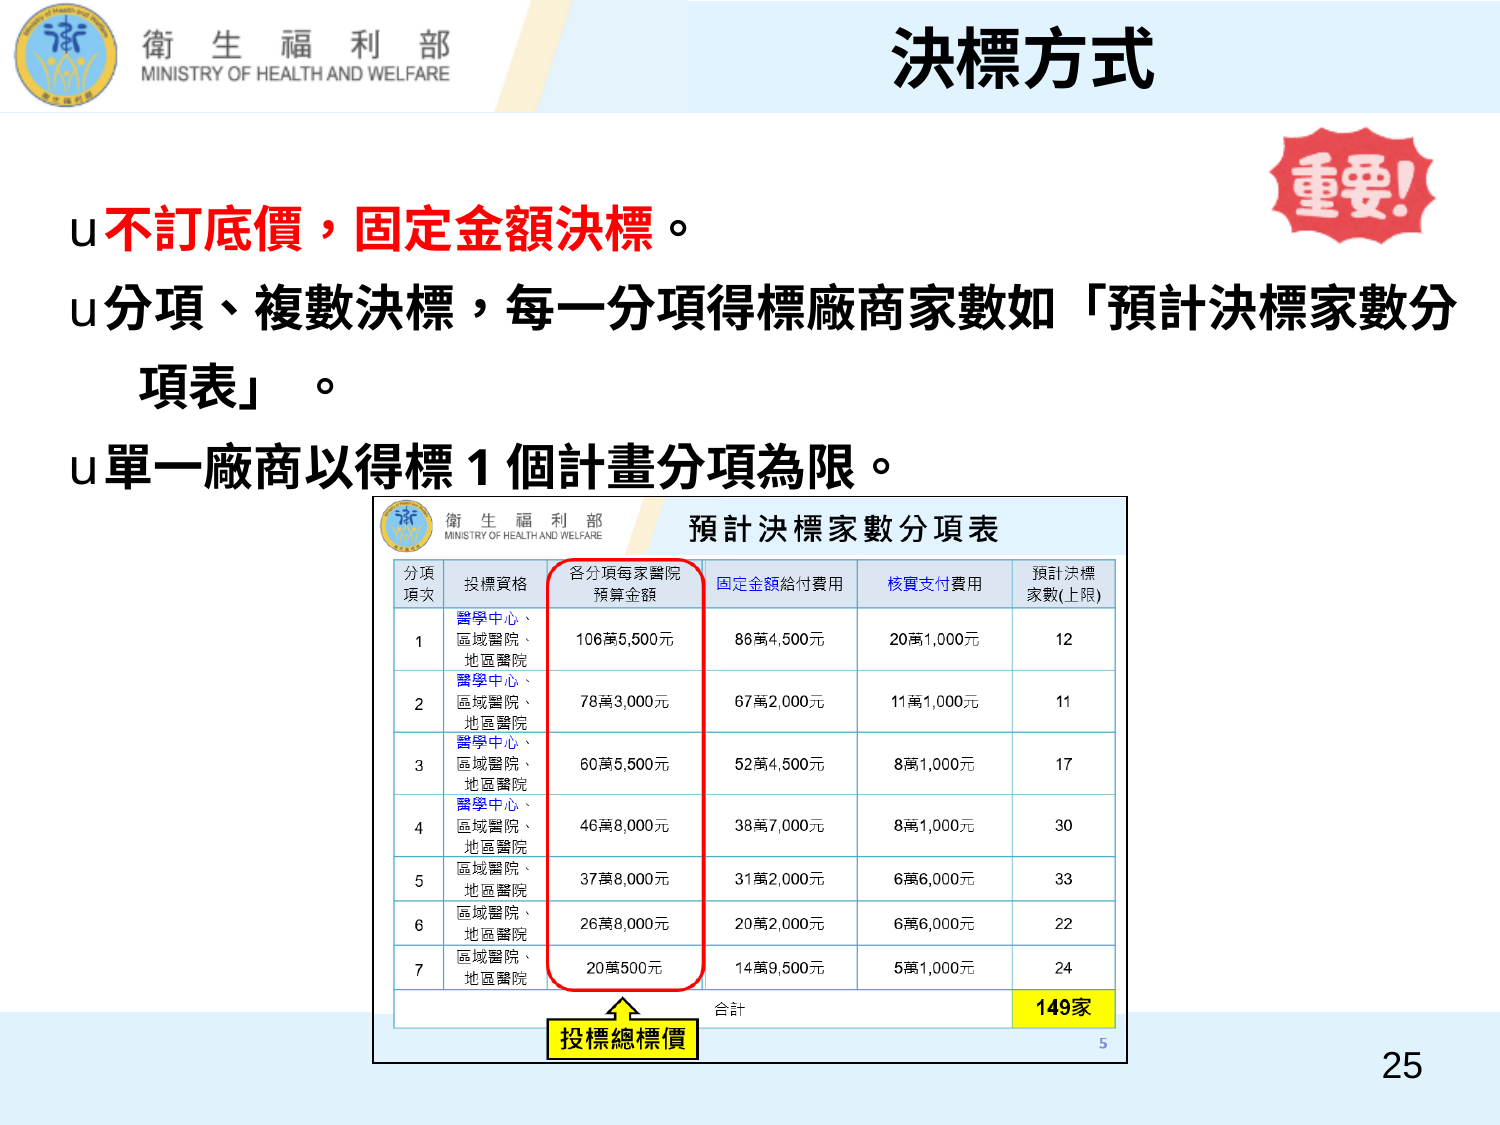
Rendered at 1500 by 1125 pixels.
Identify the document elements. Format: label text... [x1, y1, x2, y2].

picture [373, 497, 1127, 1063]
text_box 決標方式 [571, 9, 1474, 105]
picture [1243, 117, 1459, 249]
text_box 25 [1366, 1033, 1459, 1094]
text_box 不訂底價，固定金額決標。 分項、複數決標，每一分項得標廠商家數如「預計決標家數分項表」 。 單一廠商以得標1個計畫分項為限。 [54, 171, 1474, 503]
